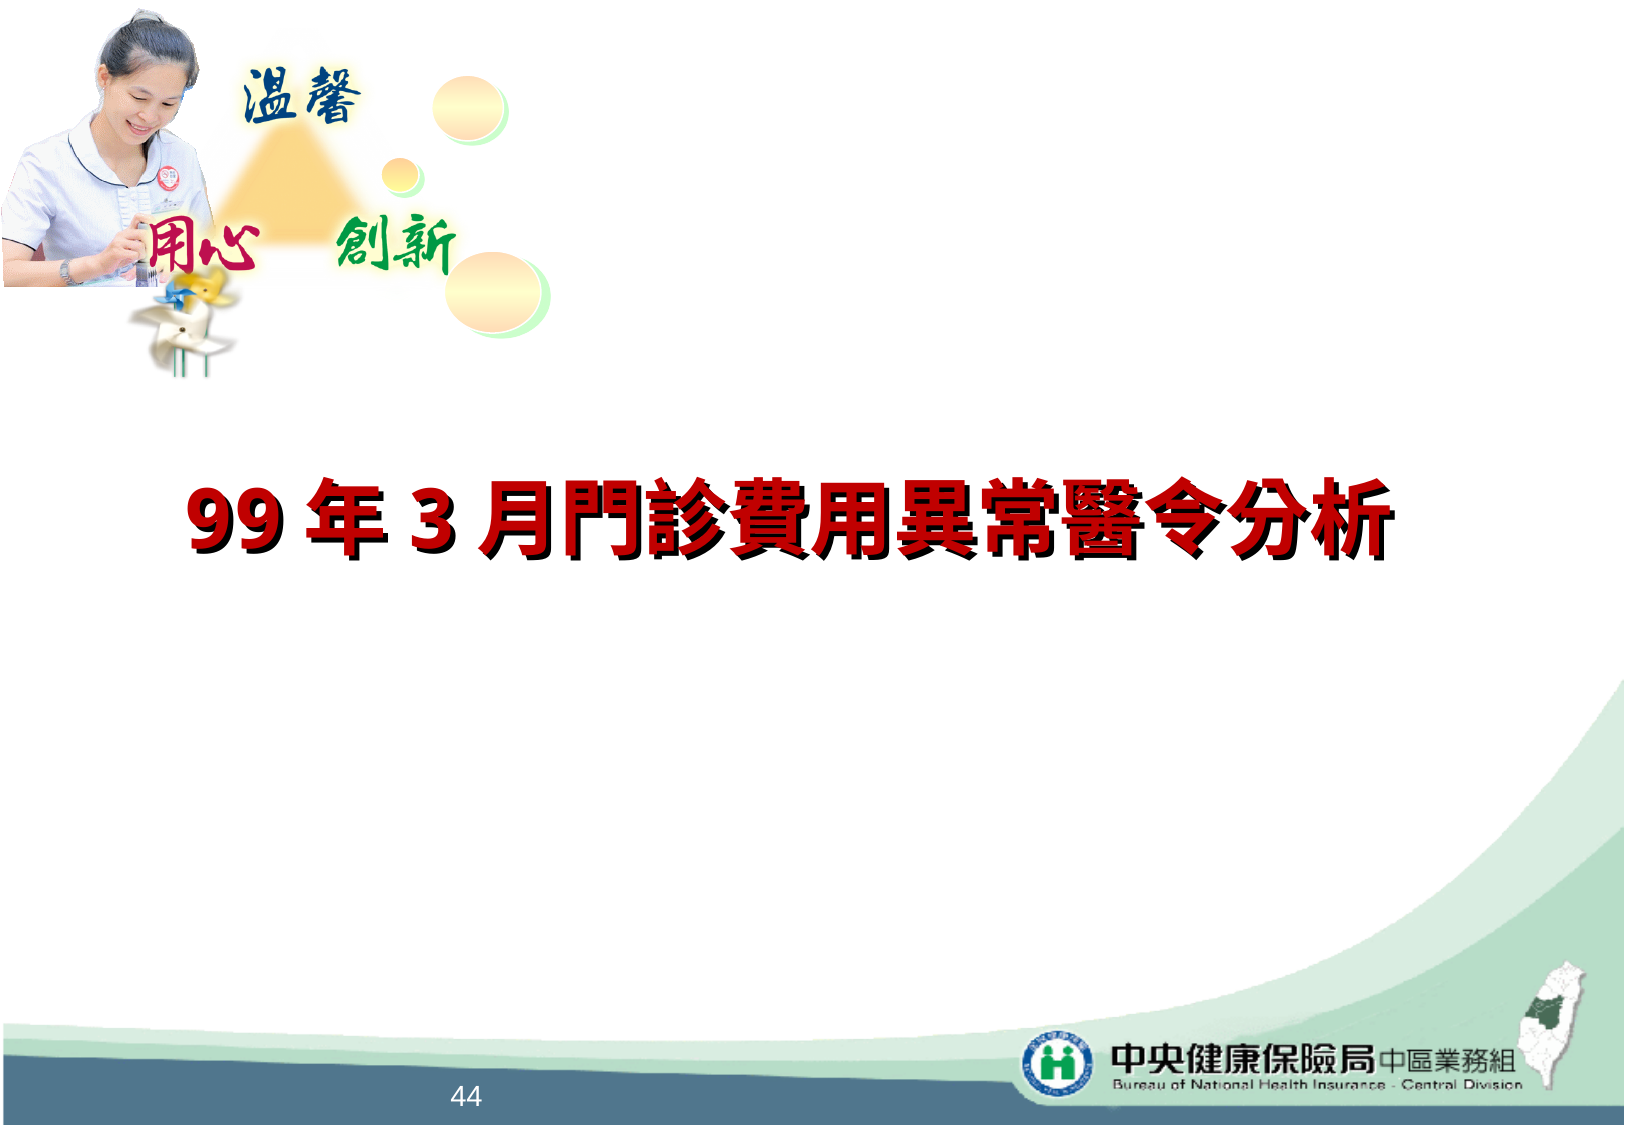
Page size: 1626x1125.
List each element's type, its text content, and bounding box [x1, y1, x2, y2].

text_box [435, 1065, 815, 1125]
title 99年3月門診費用異常醫令分析 [62, 351, 1515, 680]
